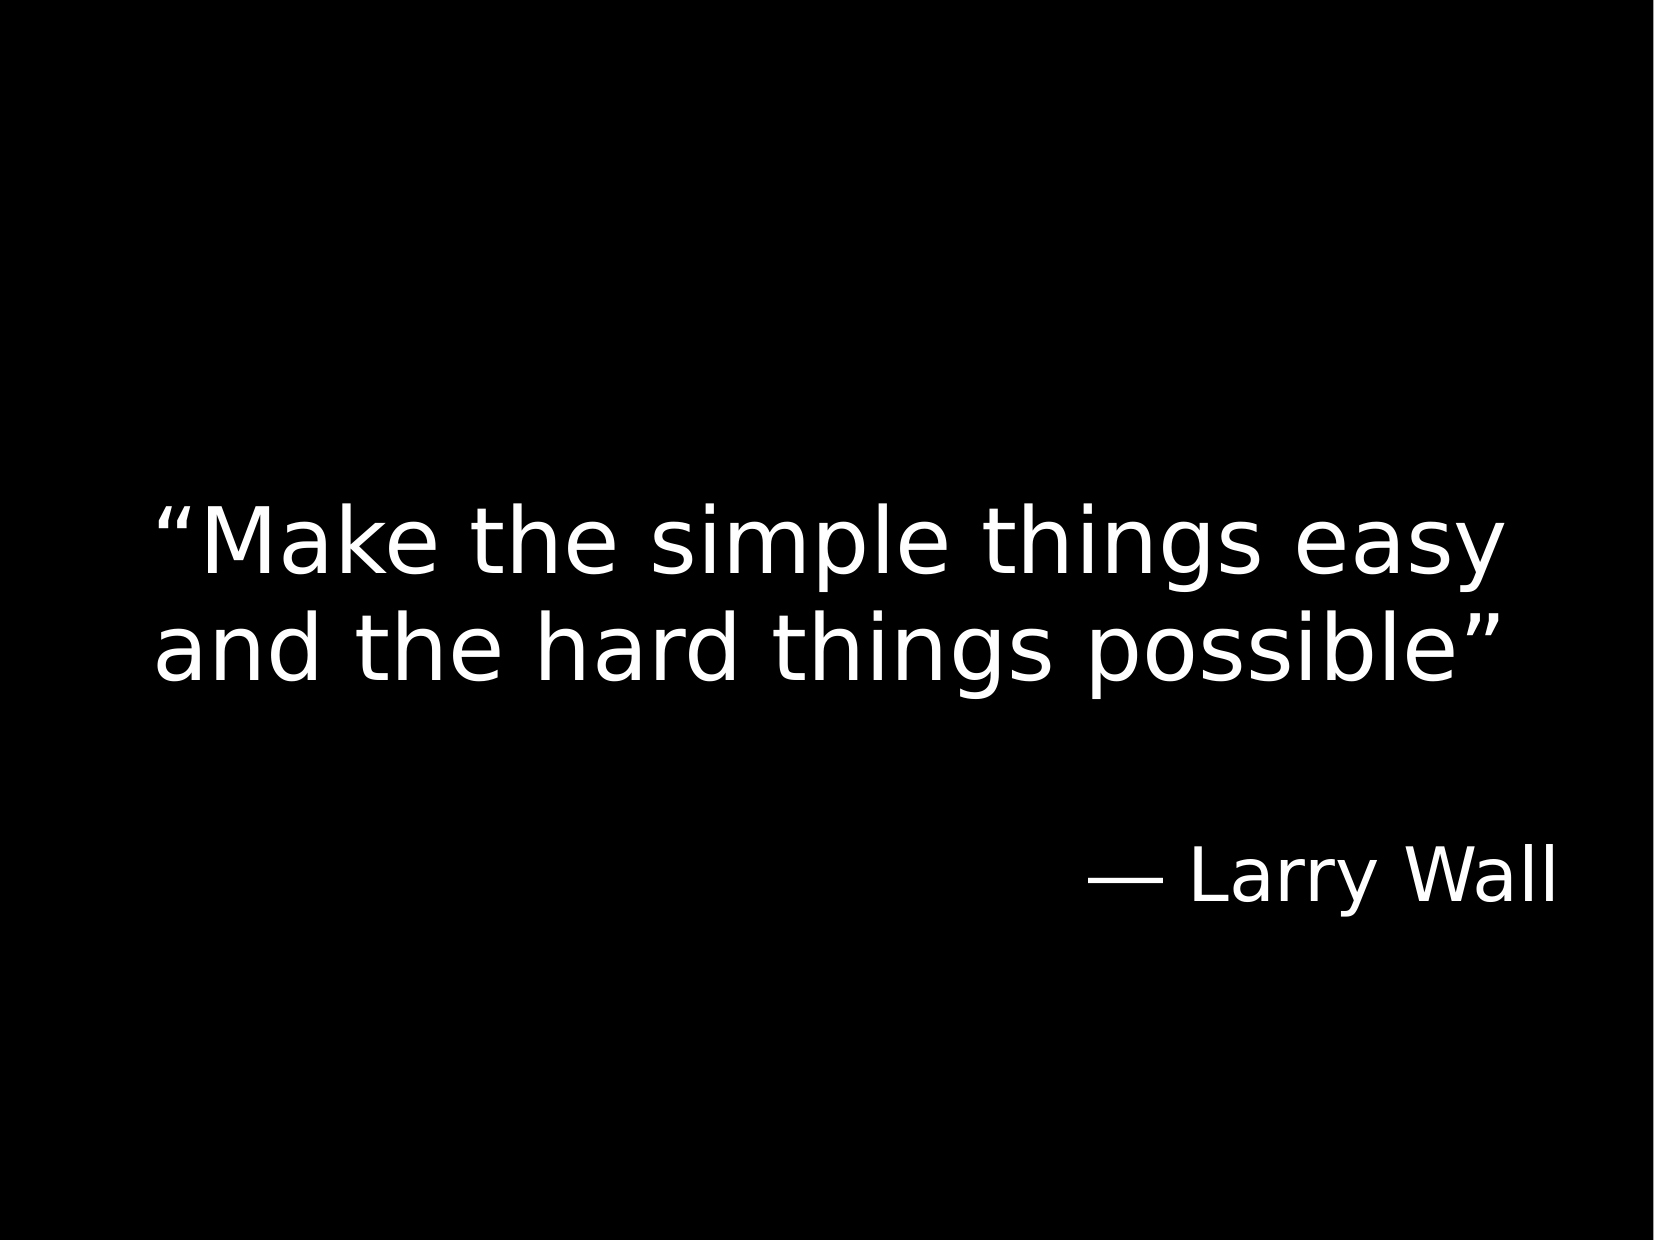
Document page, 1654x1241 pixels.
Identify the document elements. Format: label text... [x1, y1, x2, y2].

title “Make the simple things easy and the hard things possible” [86, 487, 1576, 702]
text_box ― Larry Wall [825, 825, 1576, 928]
